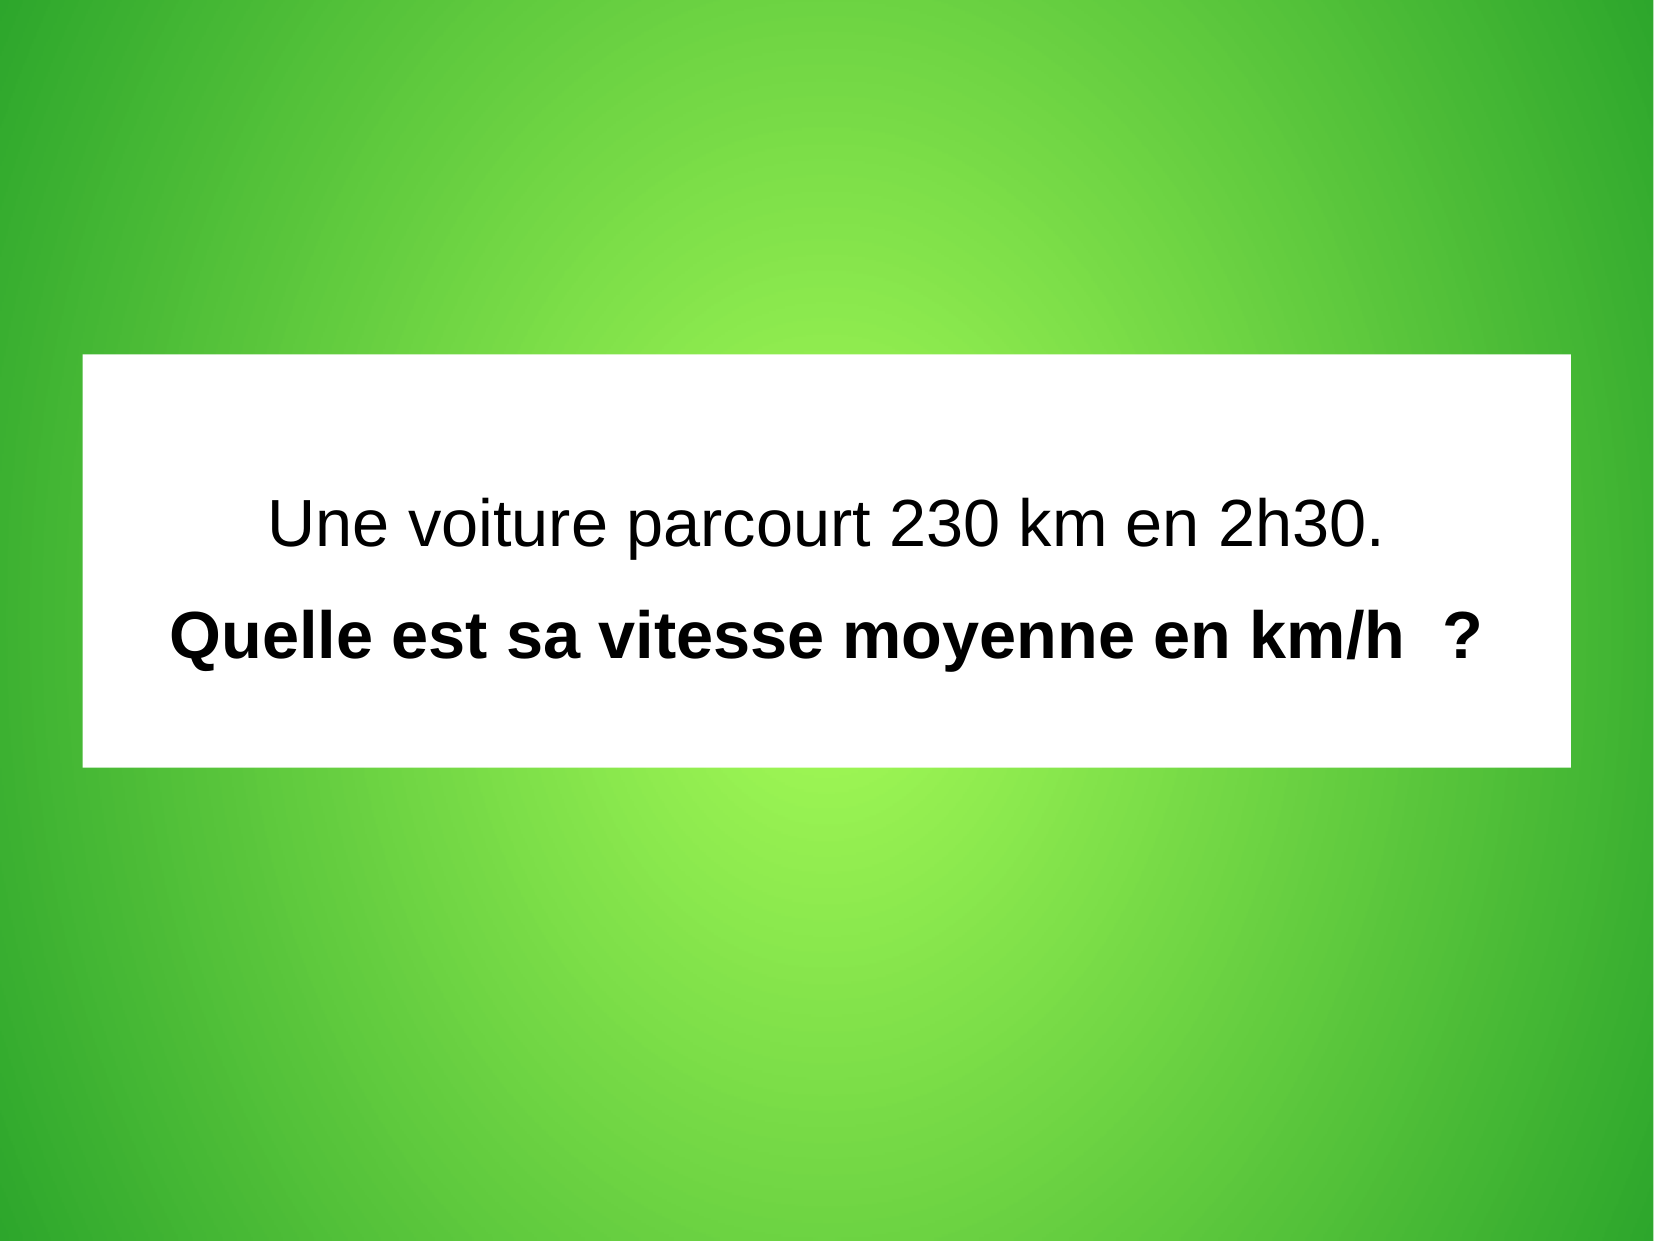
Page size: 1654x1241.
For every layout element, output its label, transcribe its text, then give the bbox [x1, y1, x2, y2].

picture [0, 0, 1654, 1241]
subtitle Une voiture parcourt 230 km en 2h30. Quelle est sa vitesse moyenne en km/h ? [82, 354, 1571, 768]
